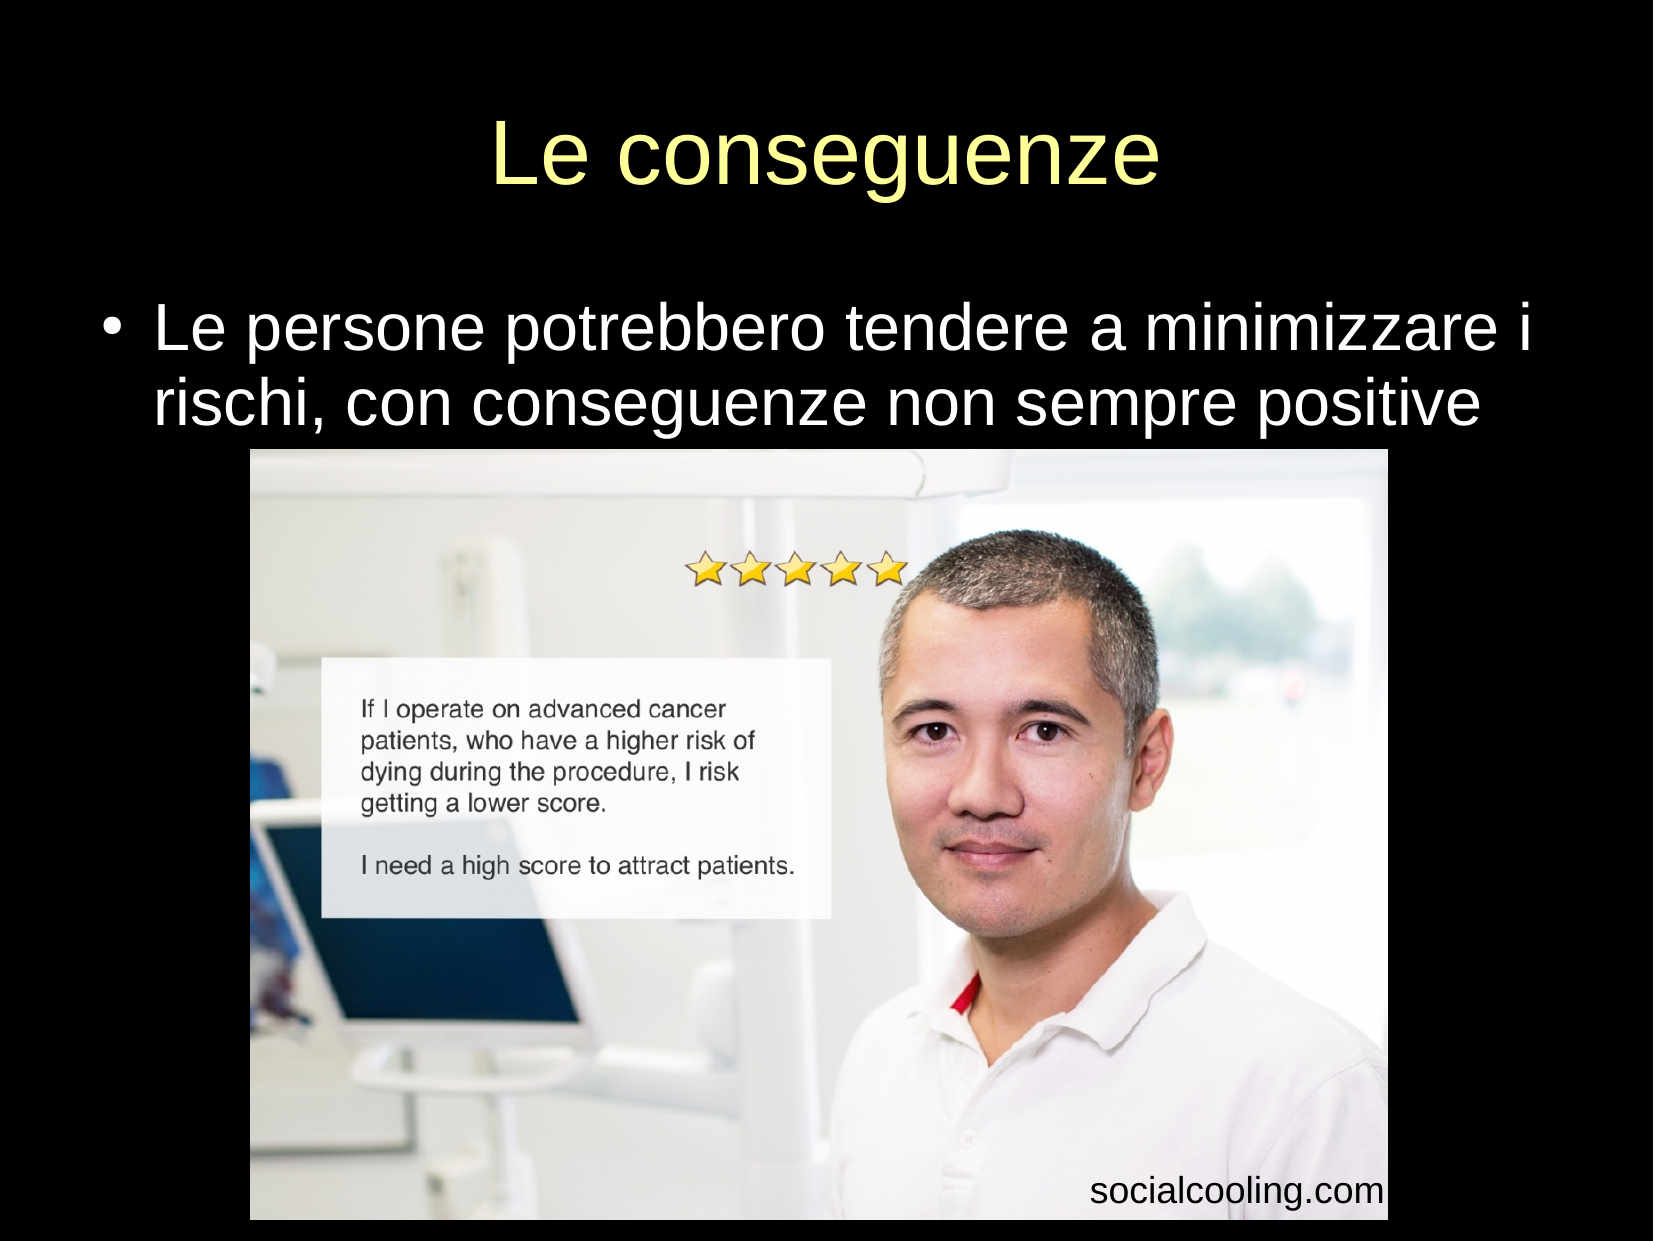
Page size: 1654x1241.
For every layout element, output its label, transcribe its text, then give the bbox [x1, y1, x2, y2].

text_box socialcooling.com [1075, 1162, 1400, 1220]
list Le persone potrebbero tendere a minimizzare i rischi, con conseguenze non sempre positive [82, 290, 1571, 1126]
title Le conseguenze [82, 49, 1571, 257]
picture [250, 449, 1388, 1220]
